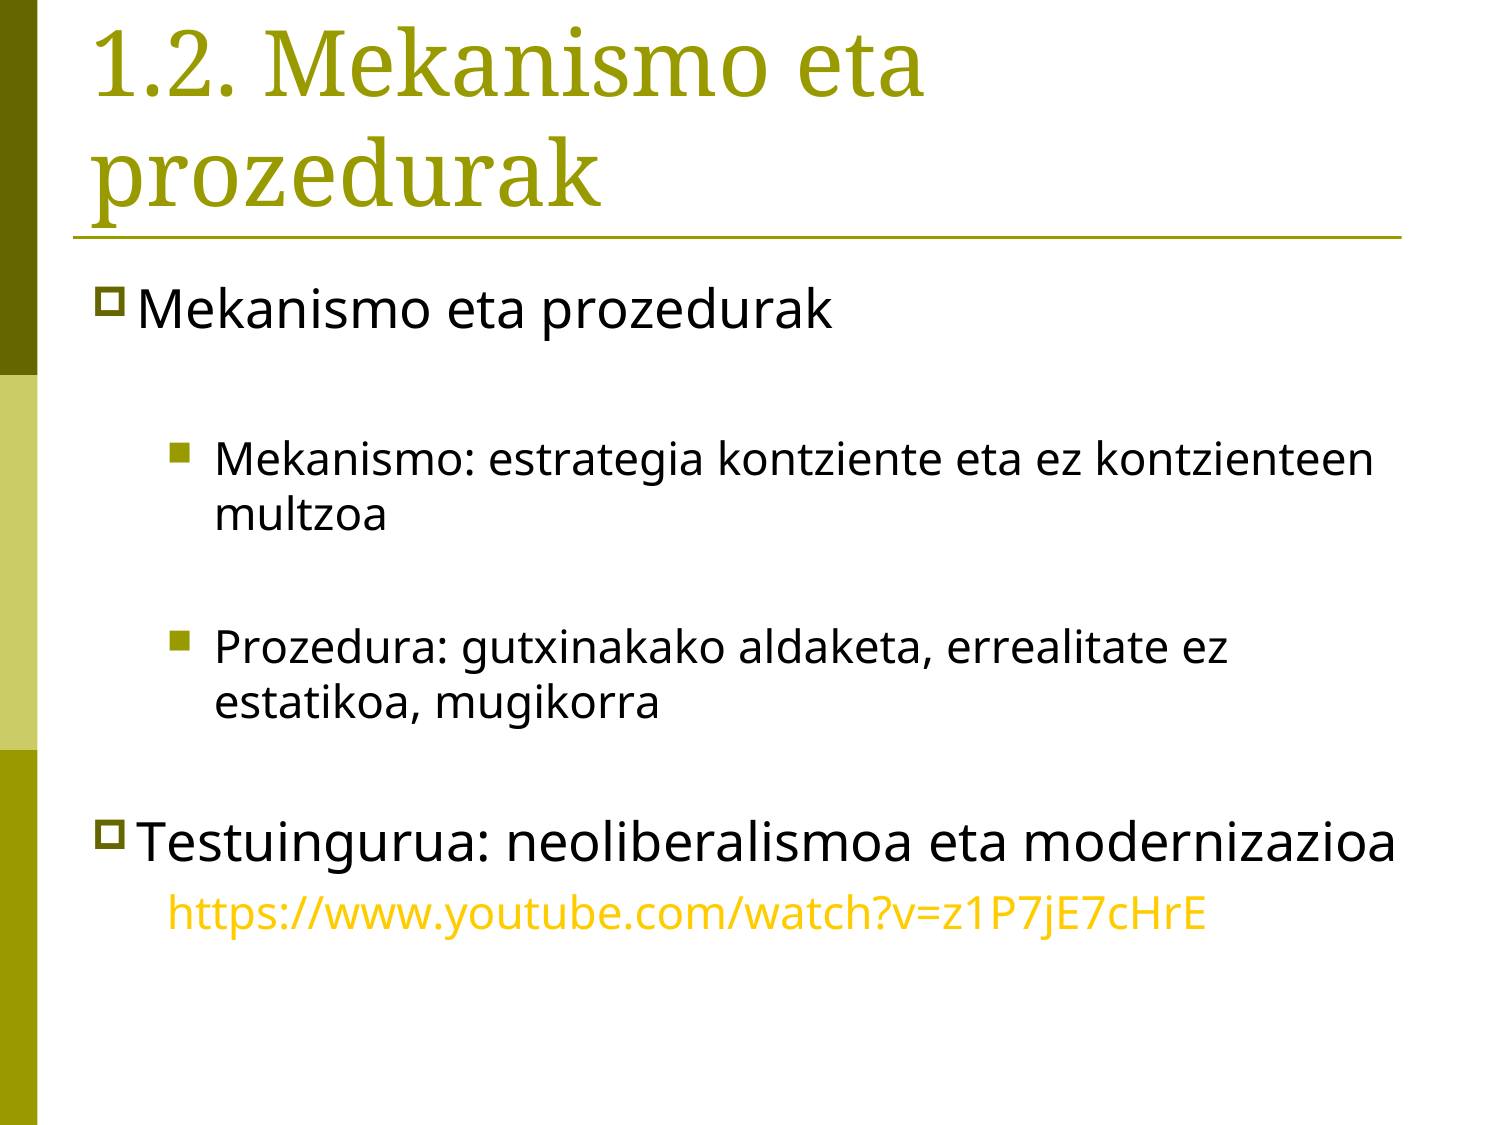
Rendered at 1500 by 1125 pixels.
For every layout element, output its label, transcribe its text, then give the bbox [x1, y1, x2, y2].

title 1.2. Mekanismo eta prozedurak [75, 45, 1426, 233]
list Mekanismo eta prozedurak Mekanismo: estrategia kontziente eta ez kontzienteen multzoa Prozedura: gutxinakako aldaketa, errealitate ez estatikoa, mugikorra Testuingurua: neoliberalismoa eta modernizazioa https://www.youtube.com/watch?v=z1P7jE7cHrE [76, 267, 1427, 1078]
